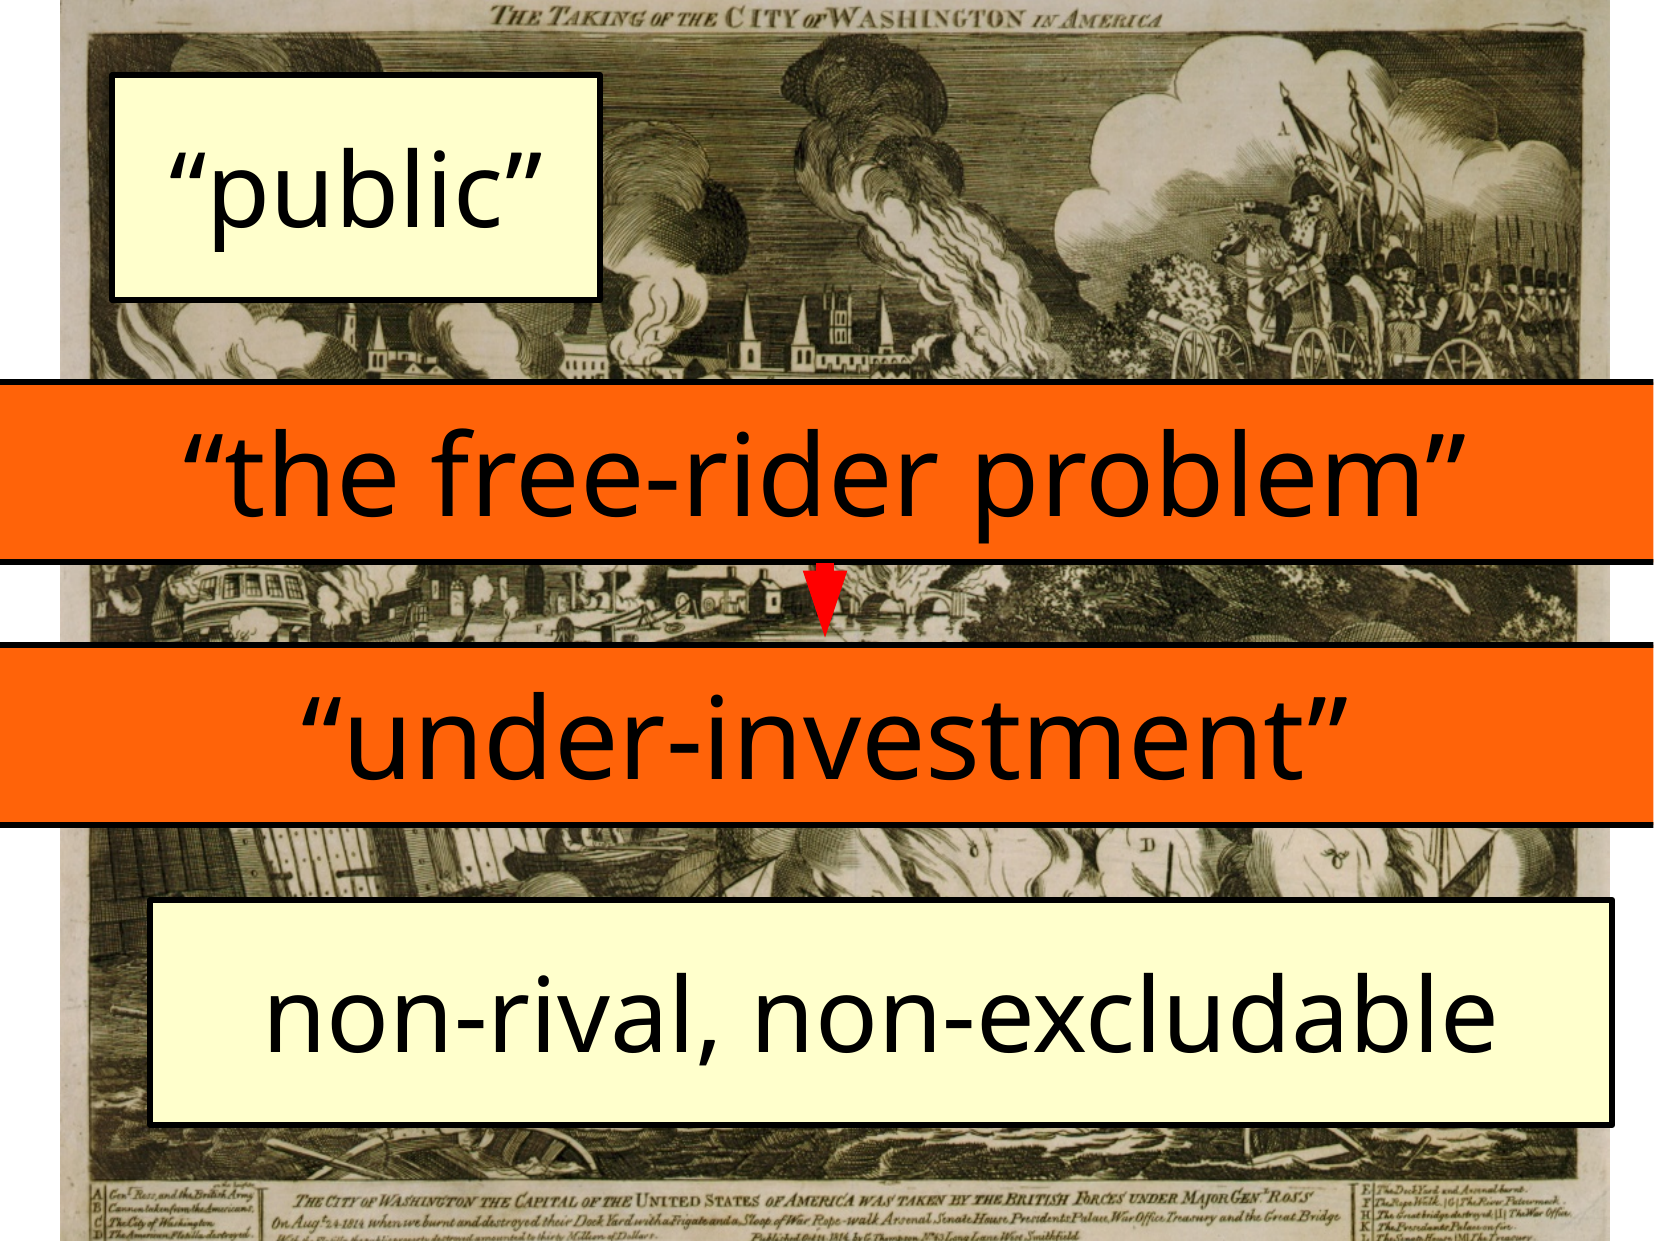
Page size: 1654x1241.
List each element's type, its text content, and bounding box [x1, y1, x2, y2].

picture [60, 825, 1610, 1241]
picture [60, 563, 1610, 644]
text_box “under-investment” [0, 644, 1654, 825]
picture [60, 0, 1610, 382]
text_box “public” [112, 75, 600, 301]
text_box non-rival, non-excludable [149, 900, 1613, 1126]
text_box “the free-rider problem” [0, 382, 1654, 563]
